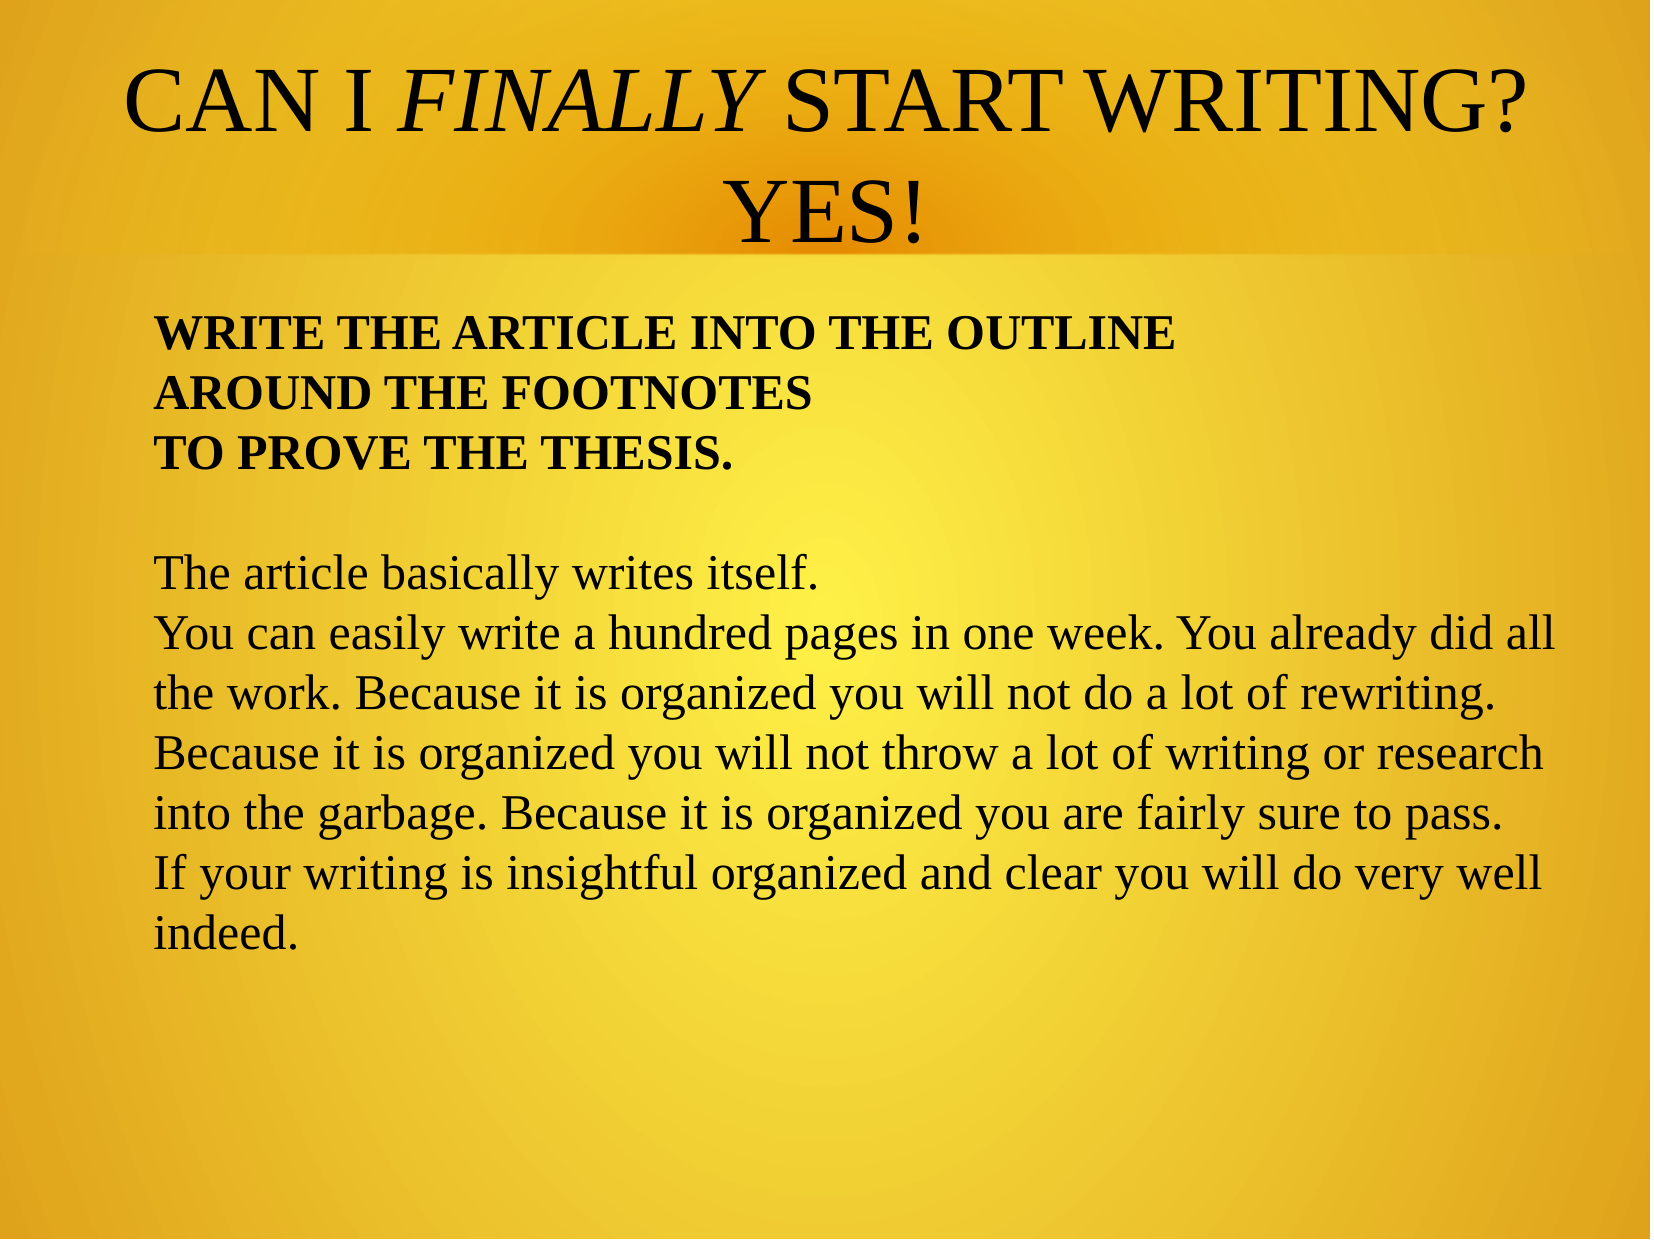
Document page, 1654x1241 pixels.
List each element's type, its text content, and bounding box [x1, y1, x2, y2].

picture [0, 0, 1650, 1239]
text_box CAN I FINALLY START WRITING? YES! [82, 40, 1571, 259]
text_box WRITE THE ARTICLE INTO THE OUTLINE AROUND THE FOOTNOTES TO PROVE THE THESIS. The article basically writes itself. You can easily write a hundred pages in one week. You already did all the work. Because it is organized you will not do a lot of rewriting. Because it is organized you will not throw a lot of writing or research into the garbage. Because it is organized you are fairly sure to pass. If your writing is insightful organized and clear you will do very well indeed. [82, 299, 1571, 1019]
